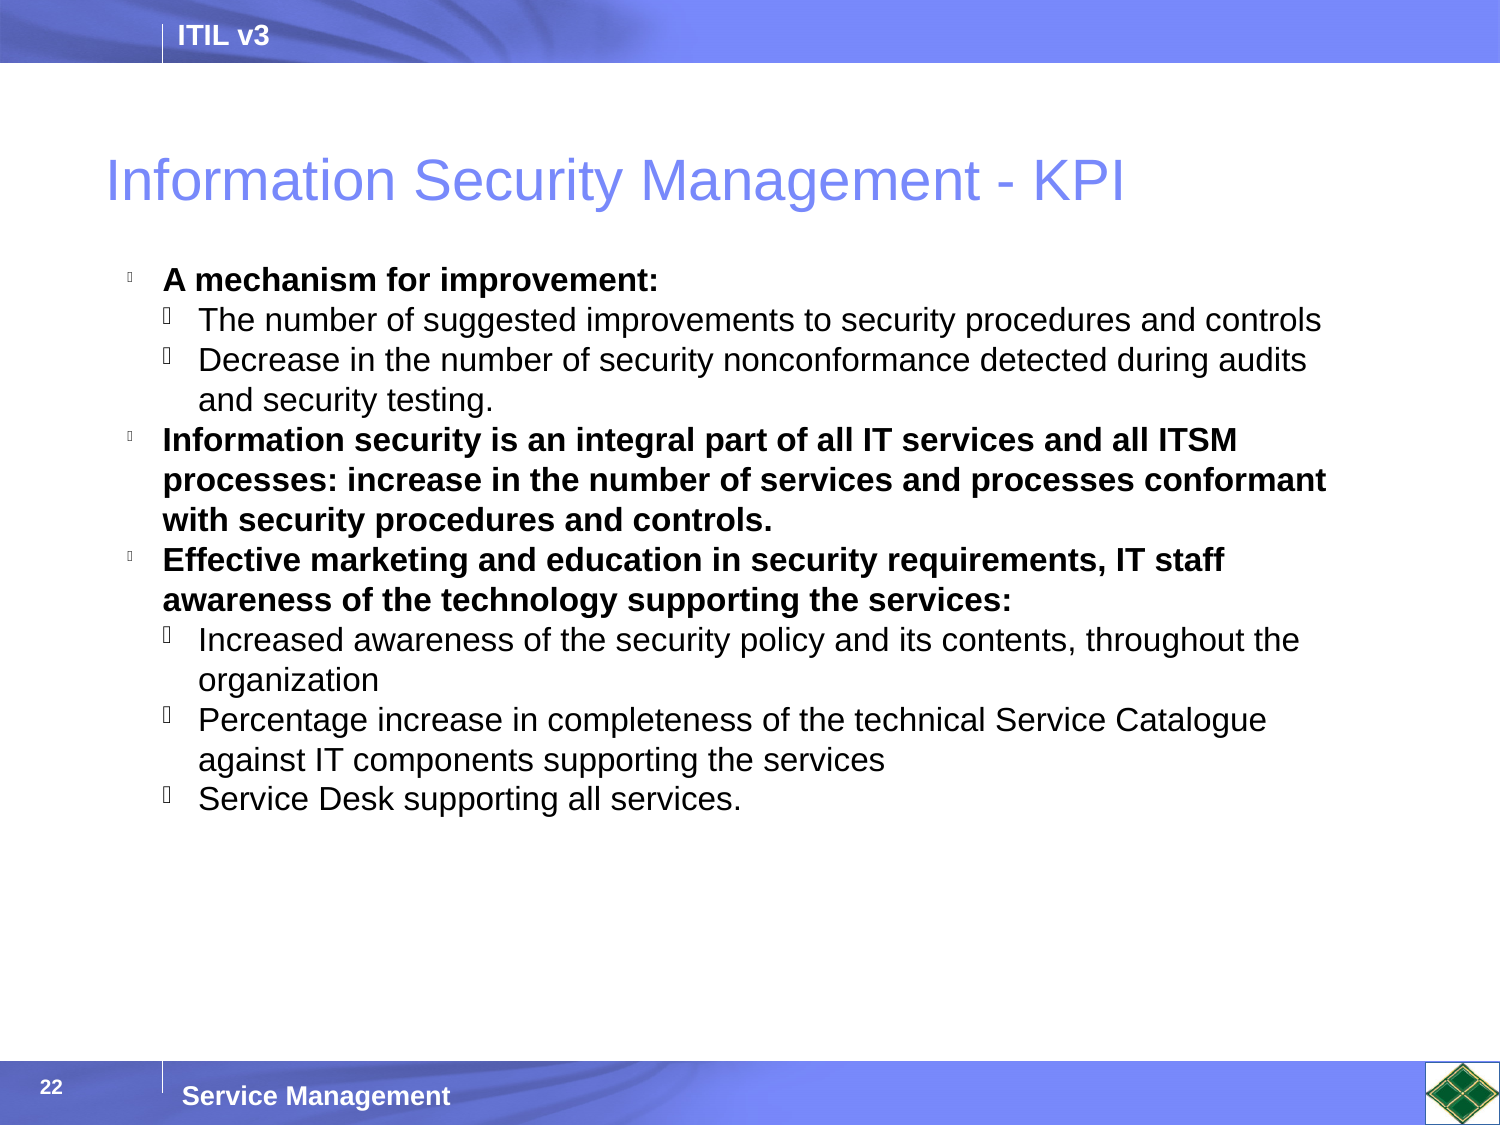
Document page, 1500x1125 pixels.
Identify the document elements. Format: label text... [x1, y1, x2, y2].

picture [0, 0, 1500, 63]
text_box Information Security Management - KPI [90, 121, 1443, 221]
text_box <číslo> [25, 1066, 191, 1119]
picture [0, 1061, 1500, 1125]
text_box A mechanism for improvement: The number of suggested improvements to security procedures and controls Decrease in the number of security nonconformance detected during audits and security testing. Information security is an integral part of all IT services and all ITSM processes: increase in the number of services and processes conformant with security procedures and controls. Effective marketing and education in security requirements, IT staff awareness of the technology supporting the services: Increased awareness of the security policy and its contents, throughout the organization Percentage increase in completeness of the technical Service Catalogue against IT components supporting the services Service Desk supporting all services. [112, 251, 1388, 811]
picture [1426, 1063, 1499, 1124]
